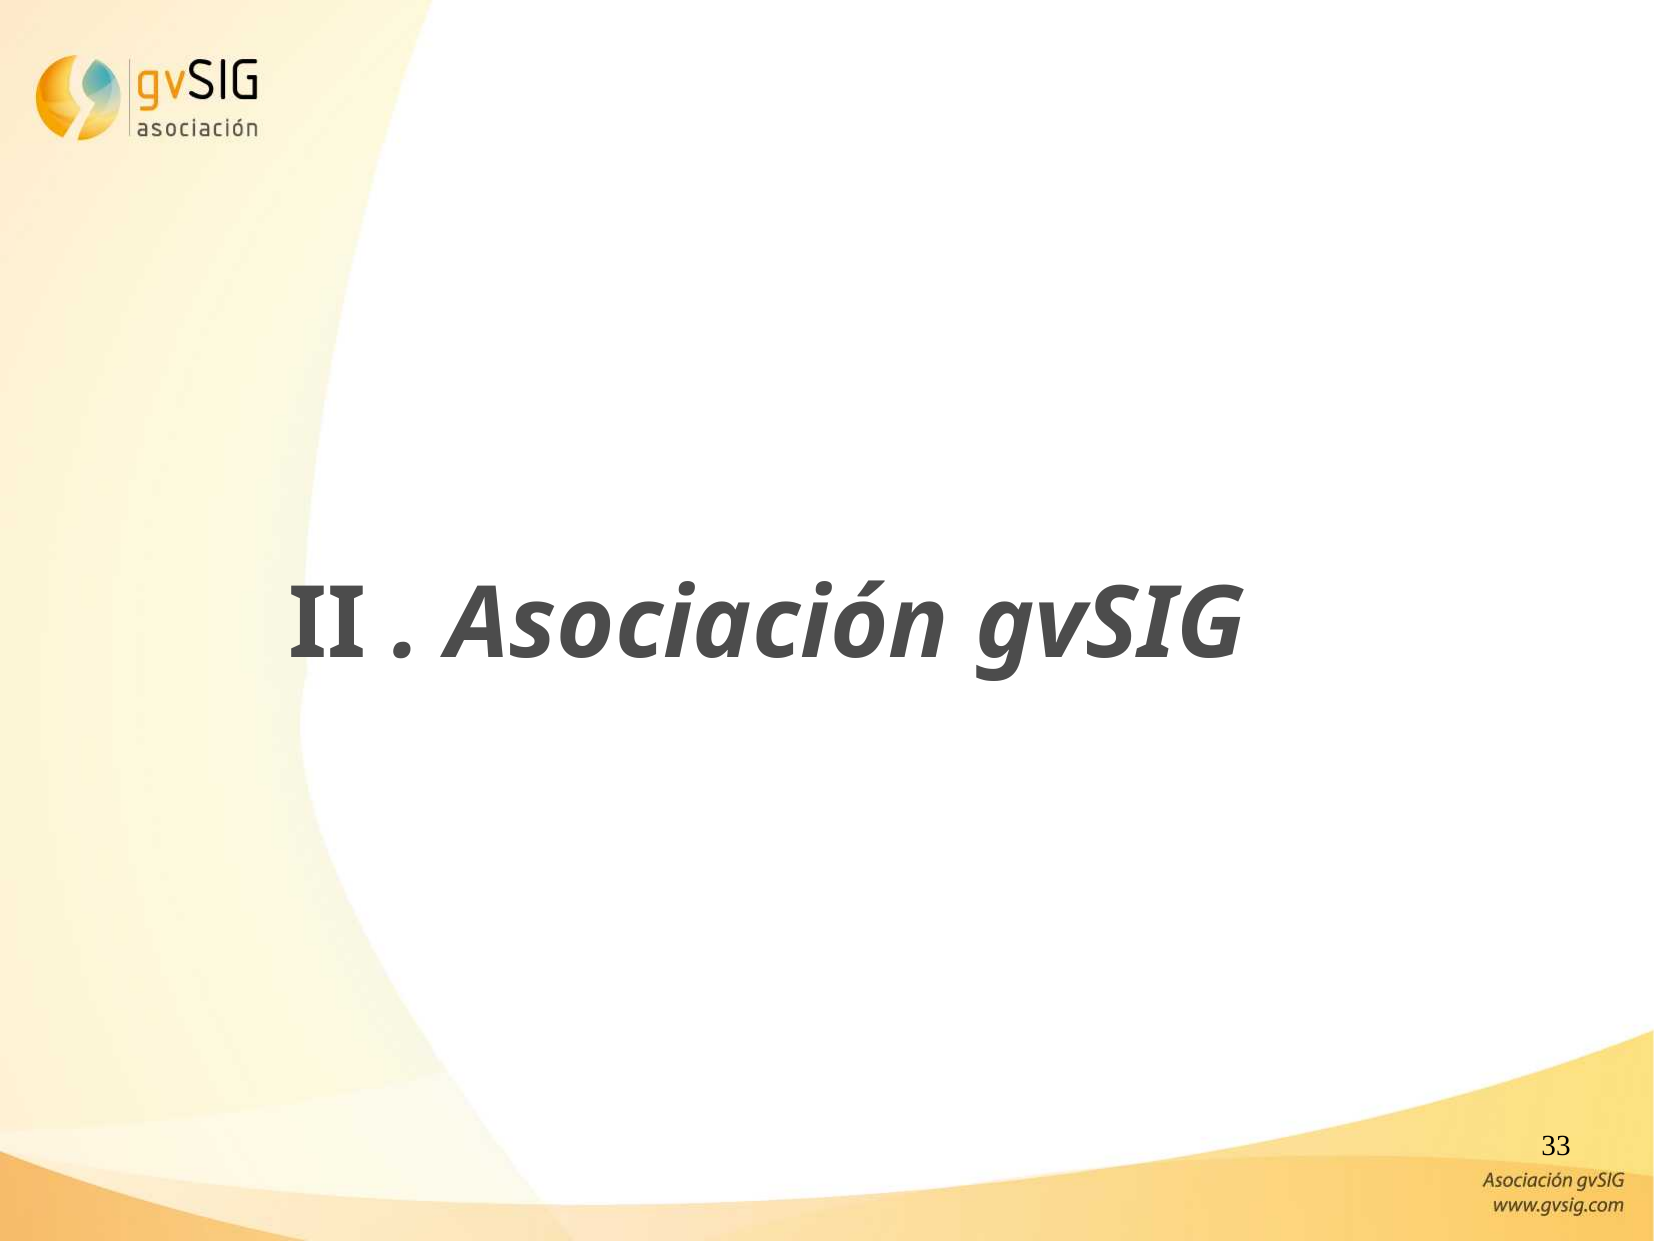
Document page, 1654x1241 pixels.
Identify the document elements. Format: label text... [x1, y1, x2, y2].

picture [0, 0, 1654, 1241]
title II . Asociación gvSIG [118, 570, 1418, 803]
